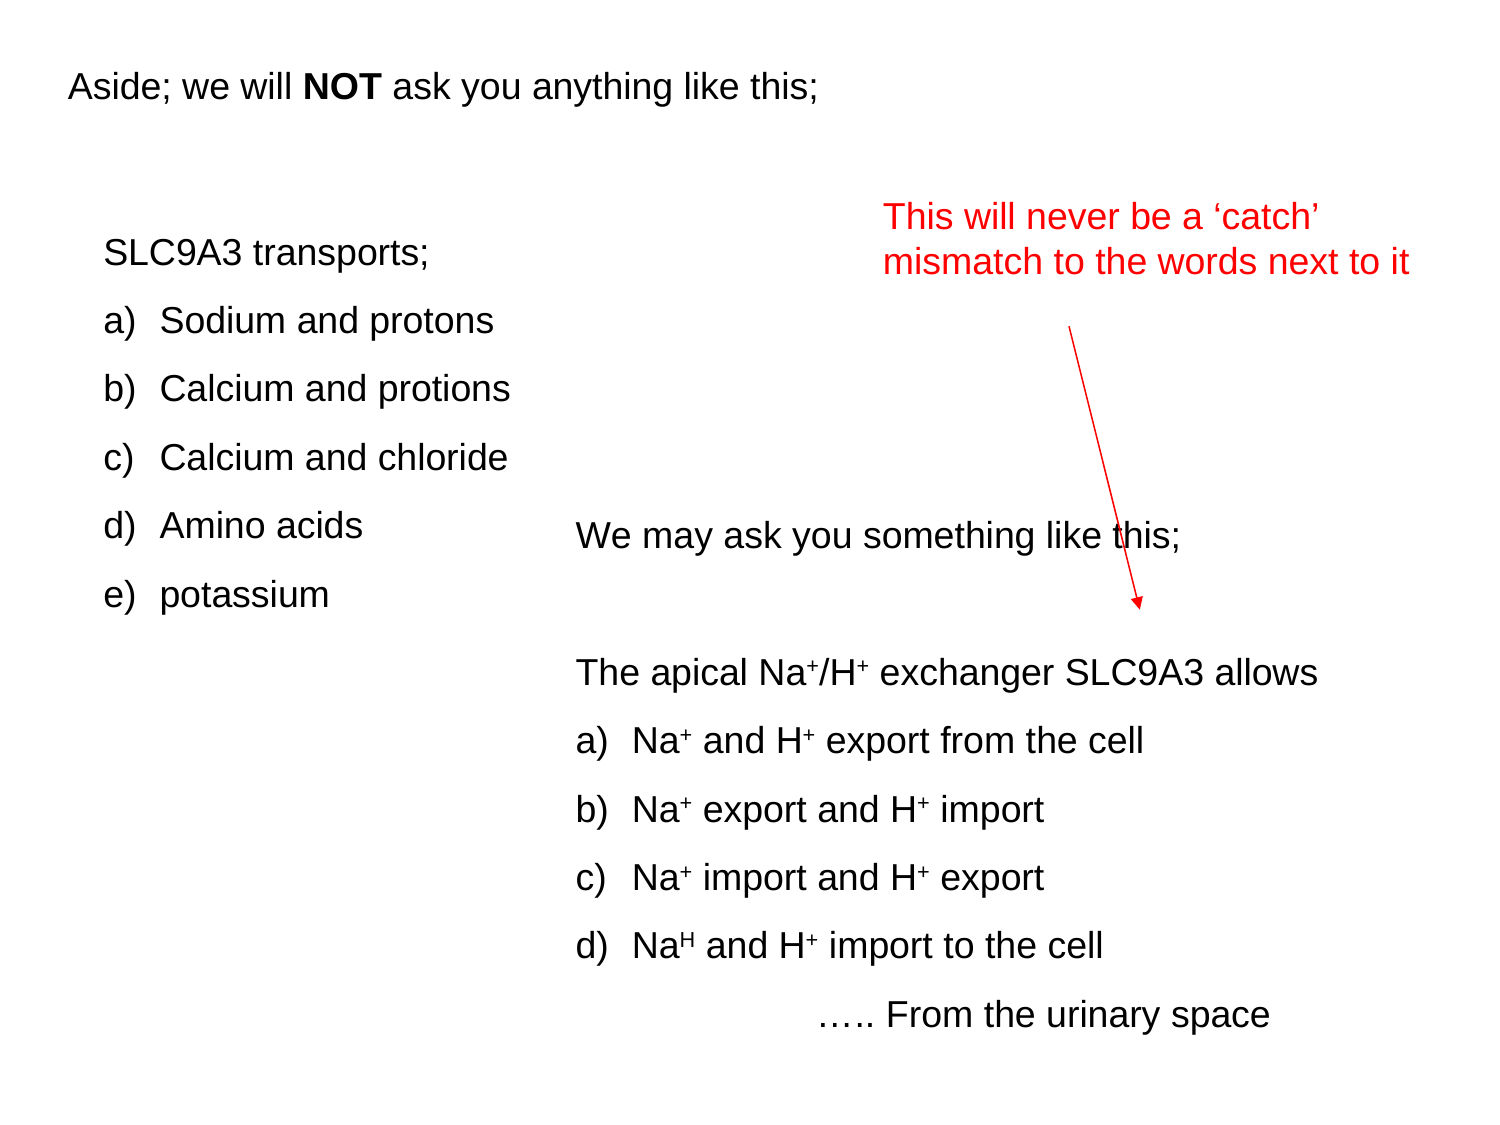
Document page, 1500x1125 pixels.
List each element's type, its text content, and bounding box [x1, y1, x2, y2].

text_box SLC9A3 transports; Sodium and protons Calcium and protions Calcium and chloride Amino acids potassium [88, 219, 928, 623]
text_box This will never be a ‘catch’ mismatch to the words next to it [868, 184, 1436, 291]
text_box Aside; we will NOT ask you anything like this; [53, 54, 1235, 252]
text_box We may ask you something like this; The apical Na+/H+ exchanger SLC9A3 allows Na+ and H+ export from the cell Na+ export and H+ import Na+ import and H+ export NaH and H+ import to the cell ….. From the urinary space [560, 503, 1447, 1043]
